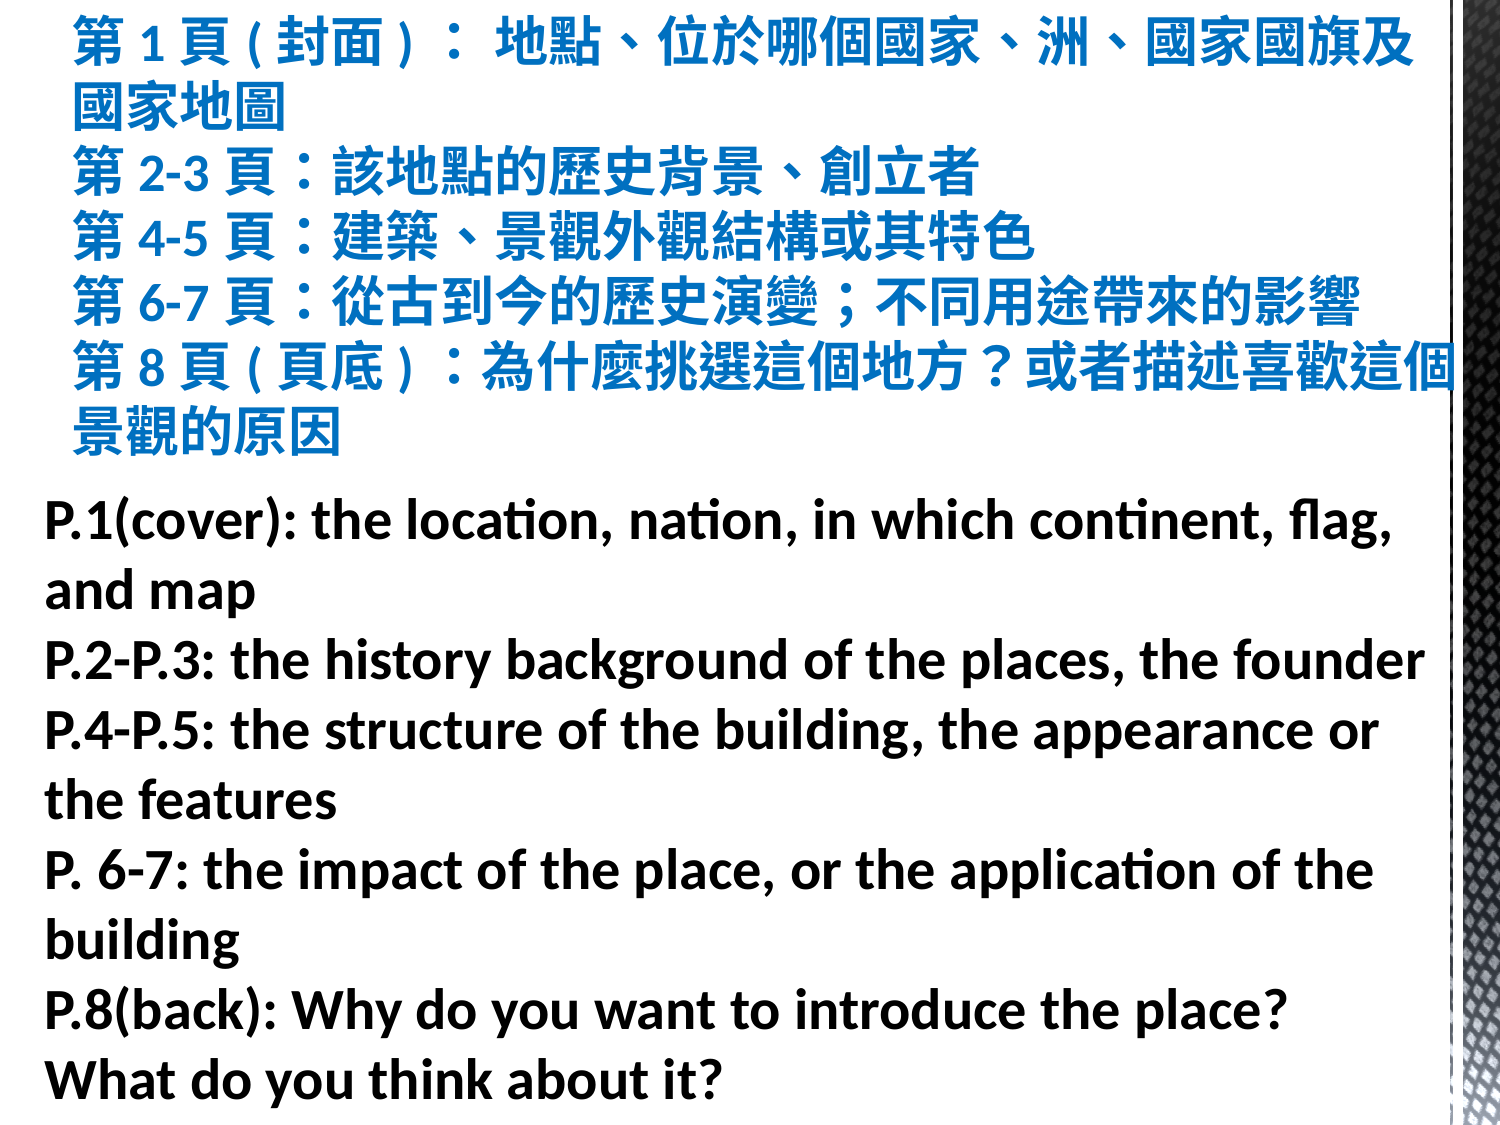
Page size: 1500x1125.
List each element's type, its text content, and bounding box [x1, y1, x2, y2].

text_box 第1頁(封面)： 地點、位於哪個國家、洲、國家國旗及 國家地圖 第2-3頁：該地點的歷史背景、創立者 第4-5頁：建築、景觀外觀結構或其特色 第6-7頁：從古到今的歷史演變；不同用途帶來的影響 第8頁(頁底)：為什麼挑選這個地方？或者描述喜歡這個景觀的原因 [56, 0, 1474, 470]
text_box P.1(cover): the location, nation, in which continent, flag, and map P.2-P.3: the history background of the places, the founder P.4-P.5: the structure of the building, the appearance or the features P. 6-7: the impact of the place, or the application of the building P.8(back): Why do you want to introduce the place? What do you think about it? [29, 474, 1447, 1119]
